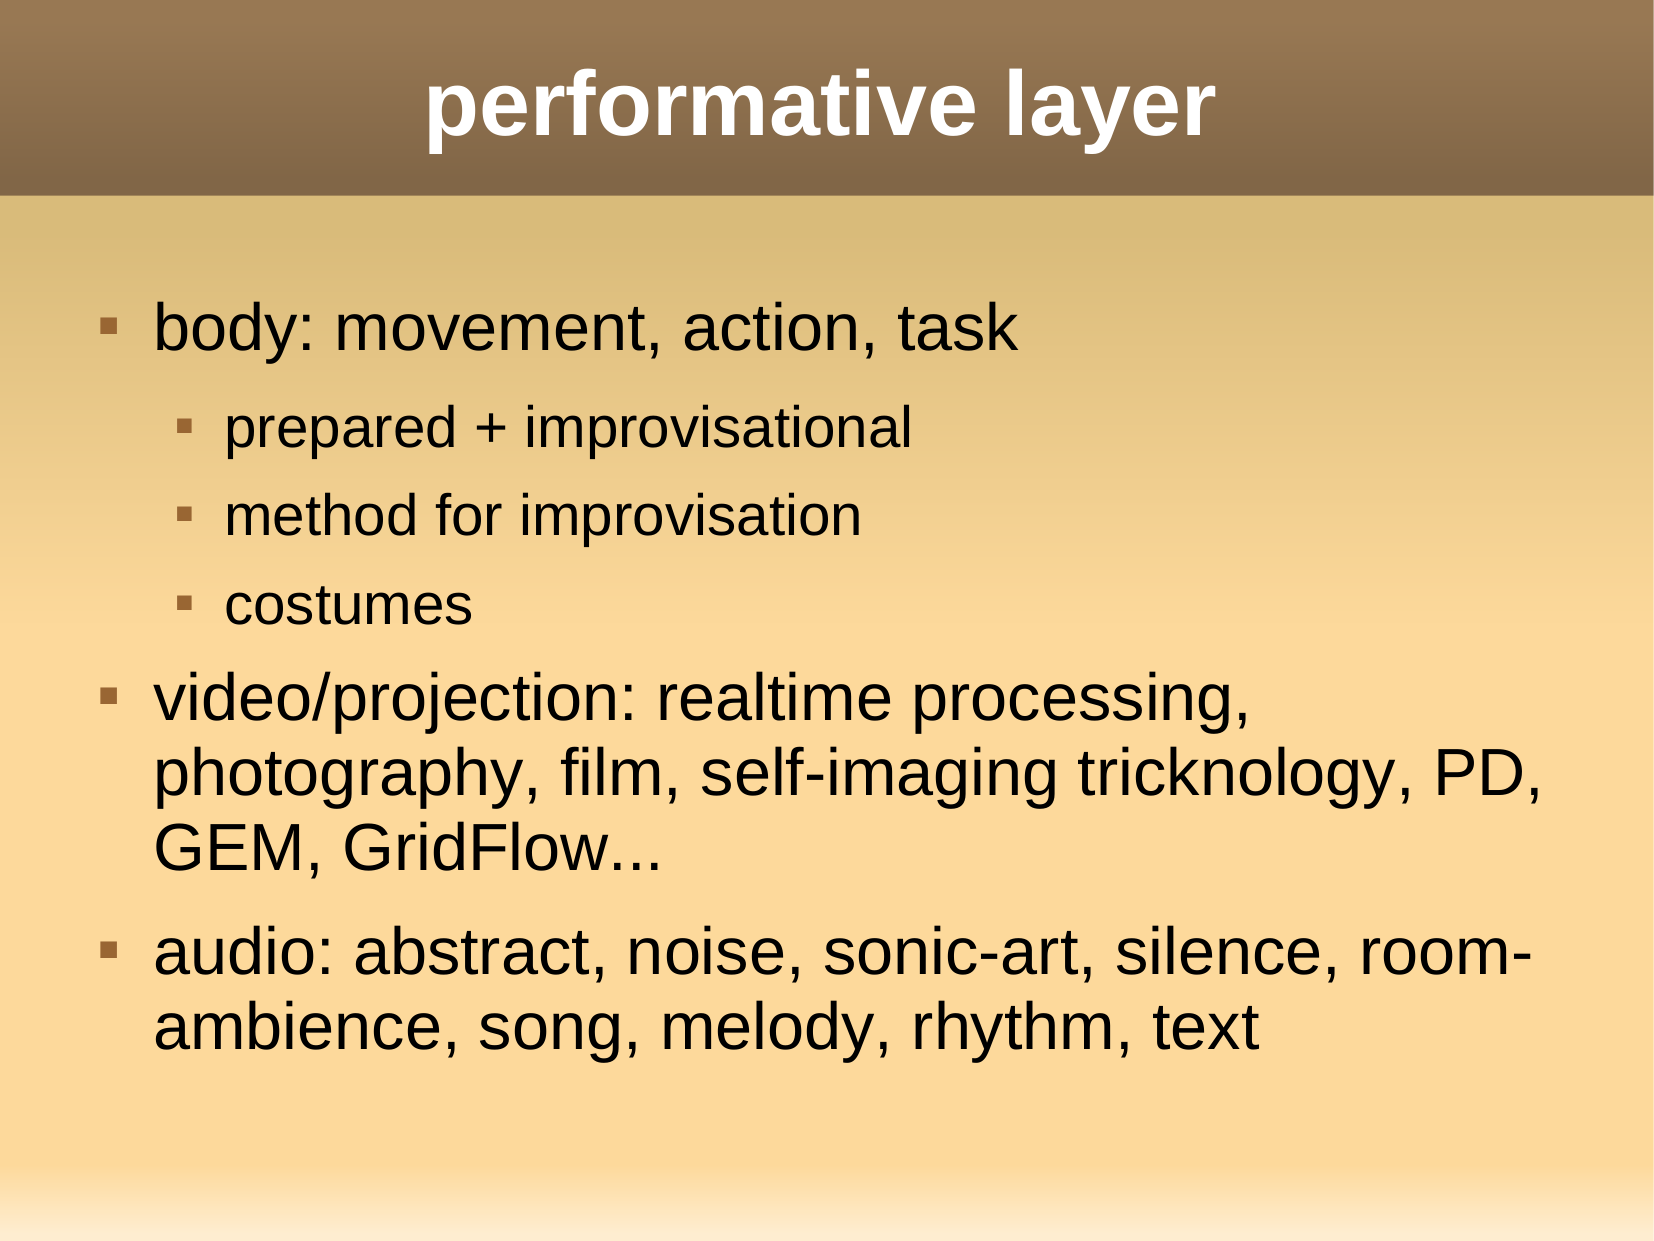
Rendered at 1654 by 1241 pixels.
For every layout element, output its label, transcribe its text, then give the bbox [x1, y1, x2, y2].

title performative layer [76, 7, 1565, 200]
picture [0, 0, 1654, 1241]
list body: movement, action, task prepared + improvisational method for improvisation costumes video/projection: realtime processing, photography, film, self-imaging tricknology, PD, GEM, GridFlow... audio: abstract, noise, sonic-art, silence, room-ambience, song, melody, rhythm, text [82, 290, 1571, 1094]
